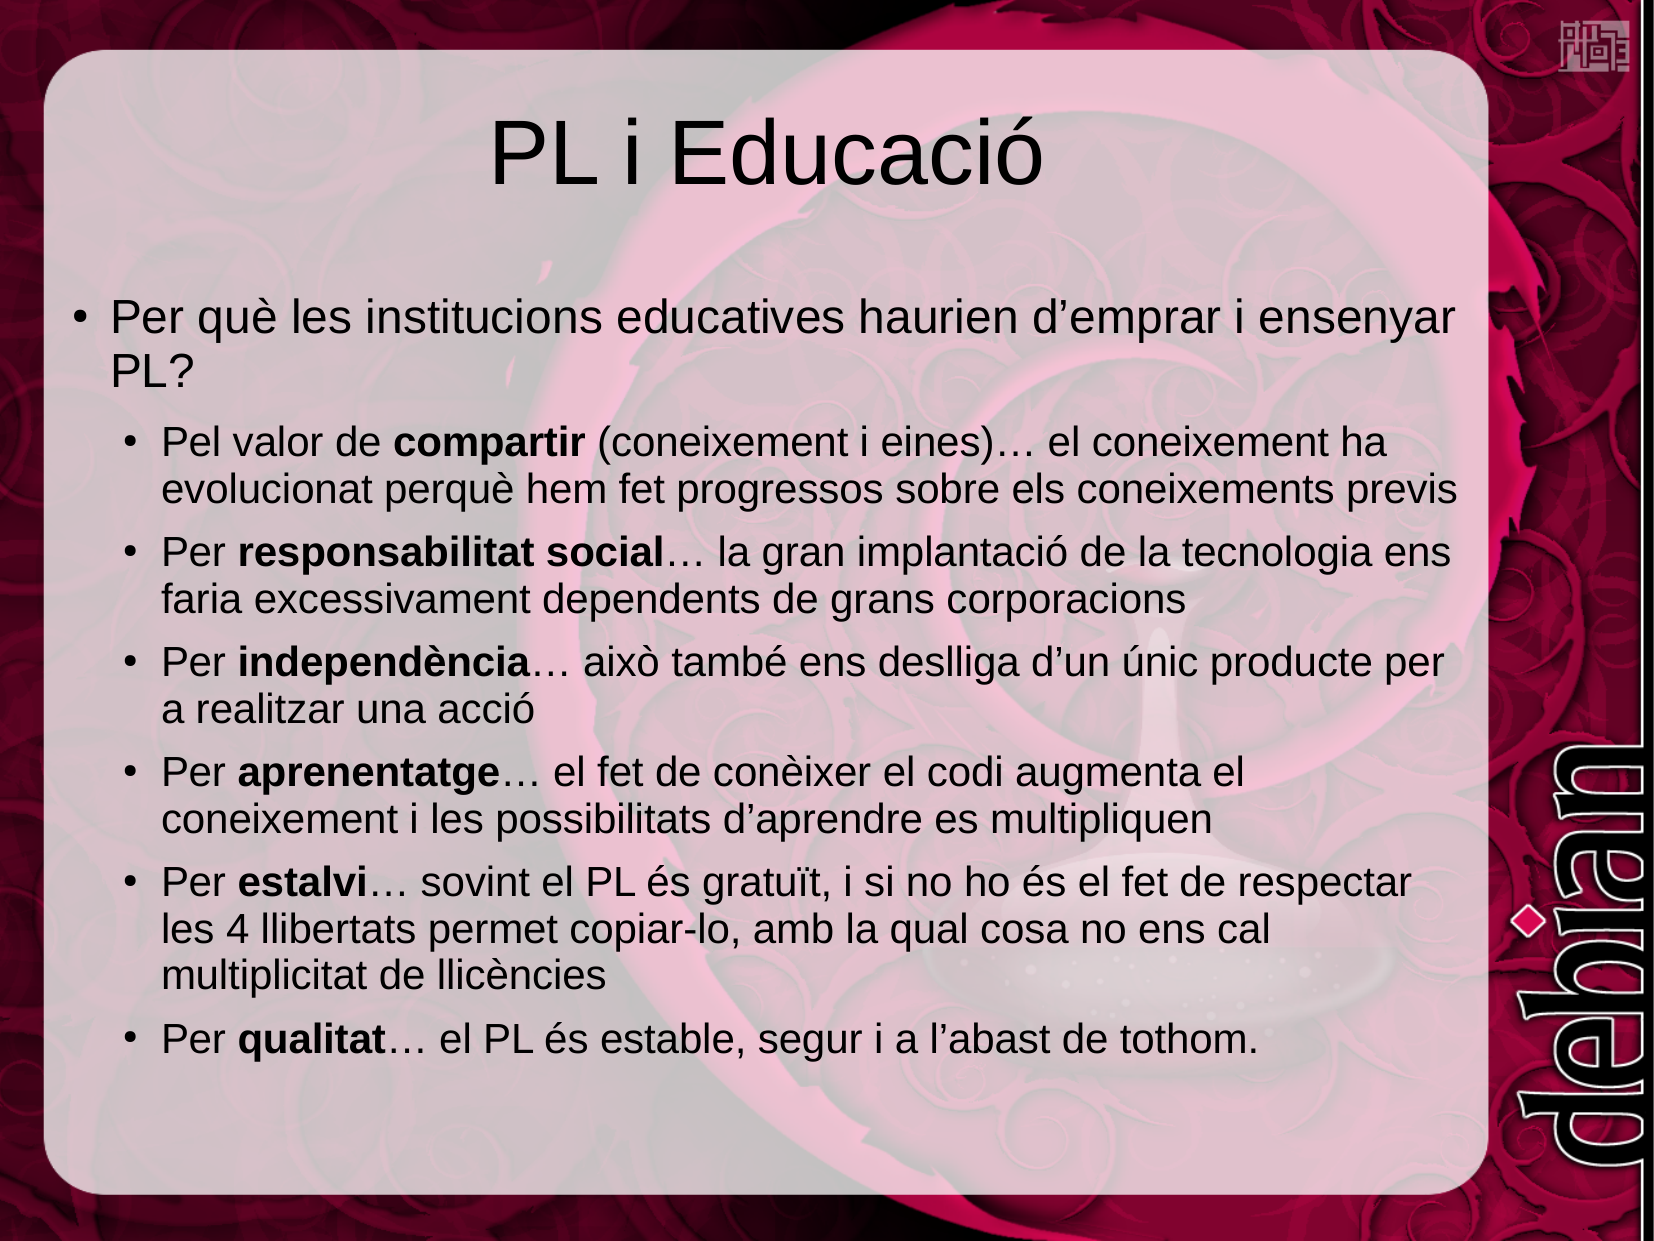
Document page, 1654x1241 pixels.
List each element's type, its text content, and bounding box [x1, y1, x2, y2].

picture [0, 0, 1654, 1241]
list Per què les institucions educatives haurien d’emprar i ensenyar PL? Pel valor de compartir (coneixement i eines)… el coneixement ha evolucionat perquè hem fet progressos sobre els coneixements previs Per responsabilitat social… la gran implantació de la tecnologia ens faria excessivament dependents de grans corporacions Per independència… això també ens deslliga d’un únic producte per a realitzar una acció Per aprenentatge… el fet de conèixer el codi augmenta el coneixement i les possibilitats d’aprendre es multipliquen Per estalvi… sovint el PL és gratuït, i si no ho és el fet de respectar les 4 llibertats permet copiar-lo, amb la qual cosa no ens cal multiplicitat de llicències Per qualitat… el PL és estable, segur i a l’abast de tothom. [59, 290, 1477, 1109]
title PL i Educació [59, 49, 1477, 257]
